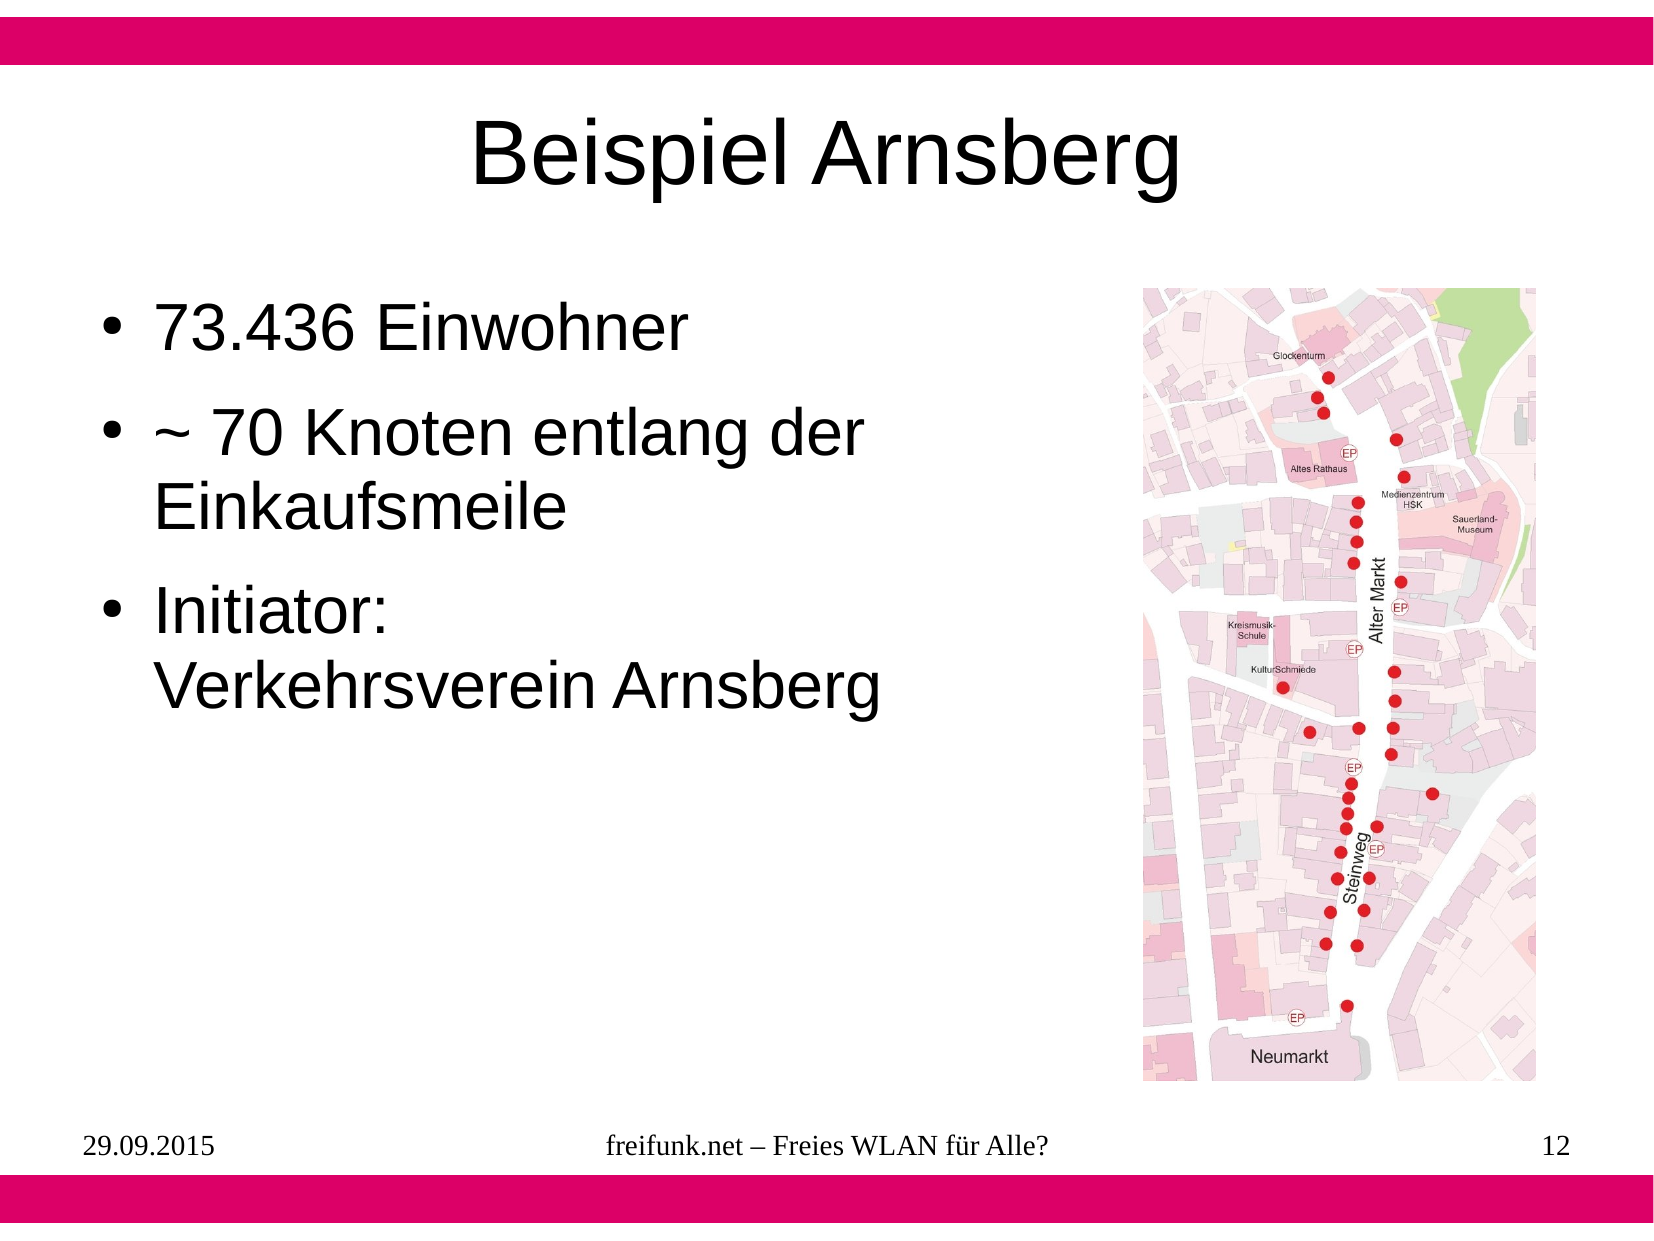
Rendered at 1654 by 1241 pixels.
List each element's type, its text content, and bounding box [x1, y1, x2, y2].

picture [0, 1175, 1654, 1223]
list 73.436 Einwohner ~ 70 Knoten entlang der Einkaufsmeile Initiator: Verkehrsverein Arnsberg [82, 290, 1111, 1010]
title Beispiel Arnsberg [82, 65, 1571, 257]
picture [0, 17, 1654, 65]
picture [1143, 288, 1536, 1081]
